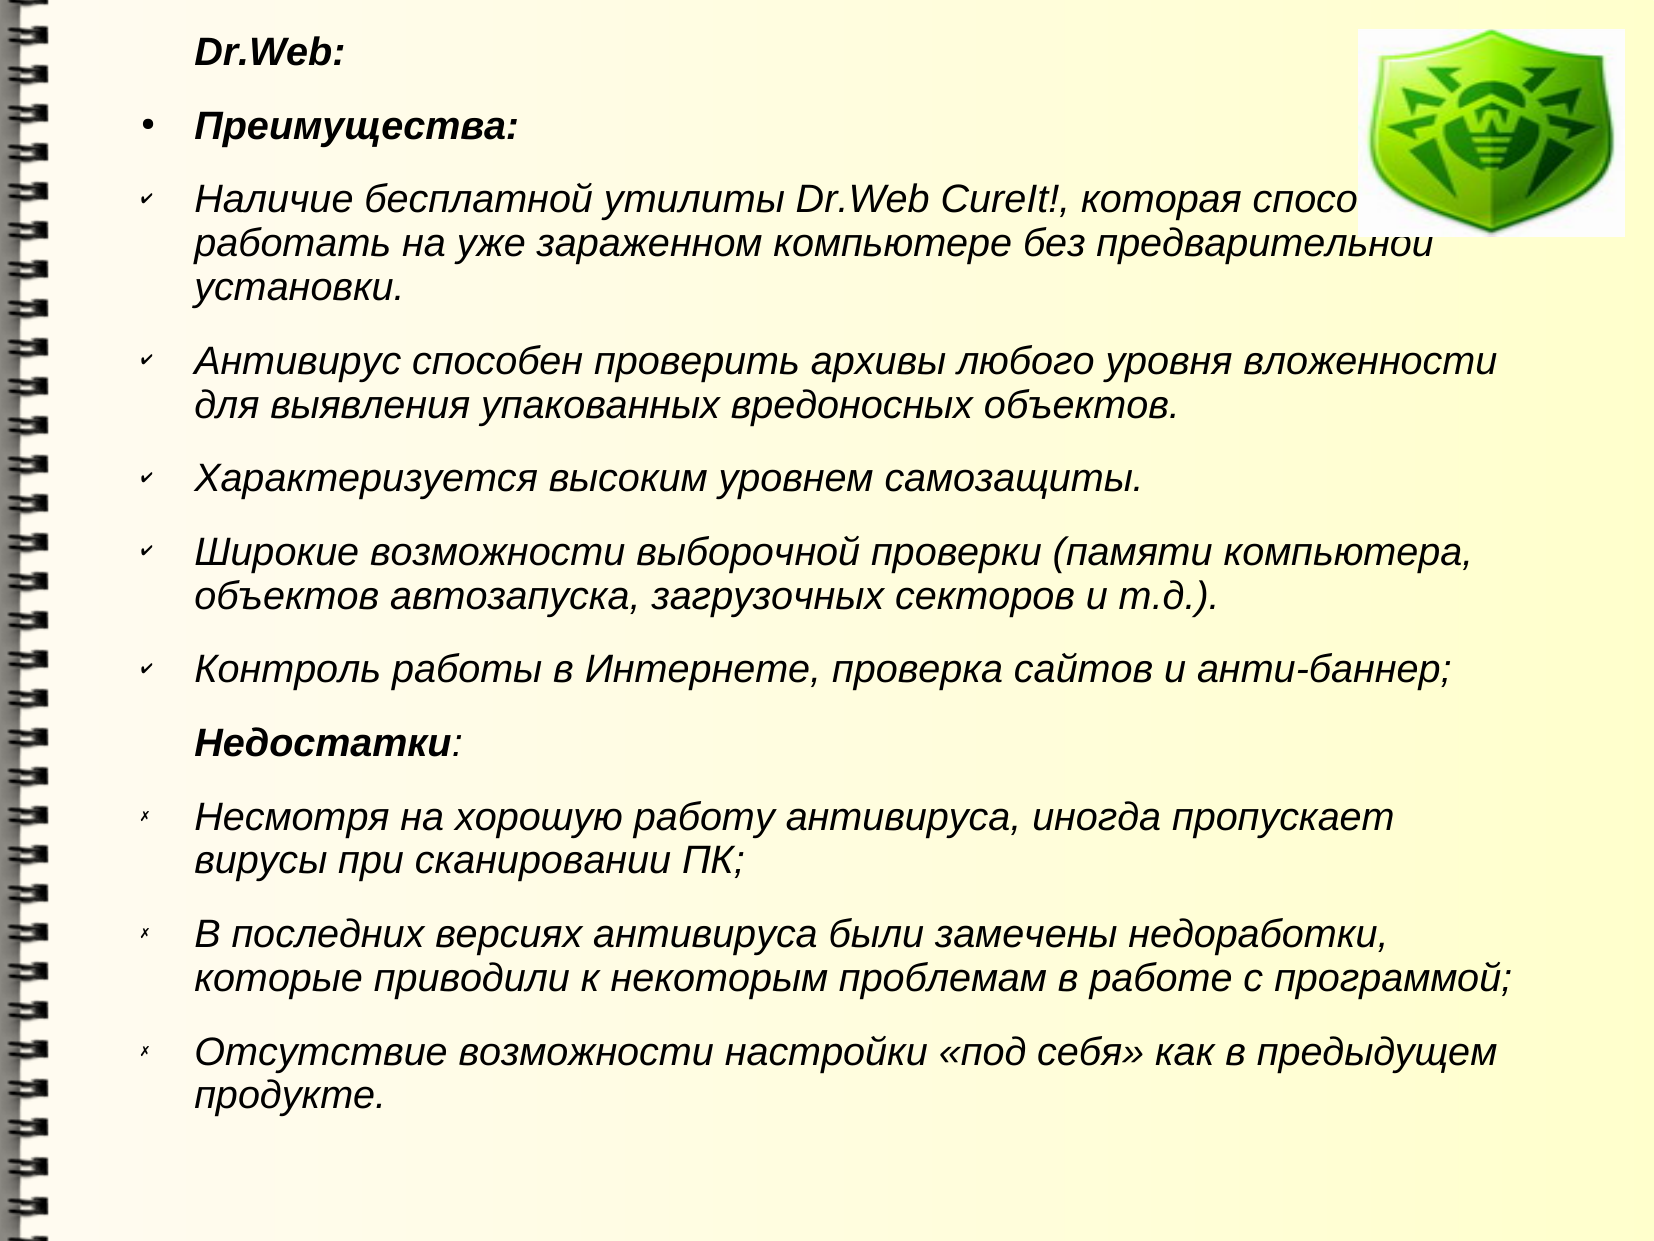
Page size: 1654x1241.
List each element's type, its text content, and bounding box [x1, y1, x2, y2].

picture [0, 0, 1654, 1241]
picture [1358, 29, 1625, 237]
list Dr.Web: Преимущества: Наличие бесплатной утилиты Dr.Web CureIt!, которая способна работать на уже зараженном компьютере без предварительной установки. Антивирус способен проверить архивы любого уровня вложенности для выявления упакованных вредоносных объектов. Характеризуется высоким уровнем самозащиты. Широкие возможности выборочной проверки (памяти компьютера, объектов автозапуска, загрузочных секторов и т.д.). Контроль работы в Интернете, проверка сайтов и анти-баннер; Недостатки: Несмотря на хорошую работу антивируса, иногда пропускает вирусы при сканировании ПК; В последних версиях антивируса были замечены недоработки, которые приводили к некоторым проблемам в работе с программой; Отсутствие возможности настройки «под себя» как в предыдущем продукте. [123, 30, 1536, 1189]
